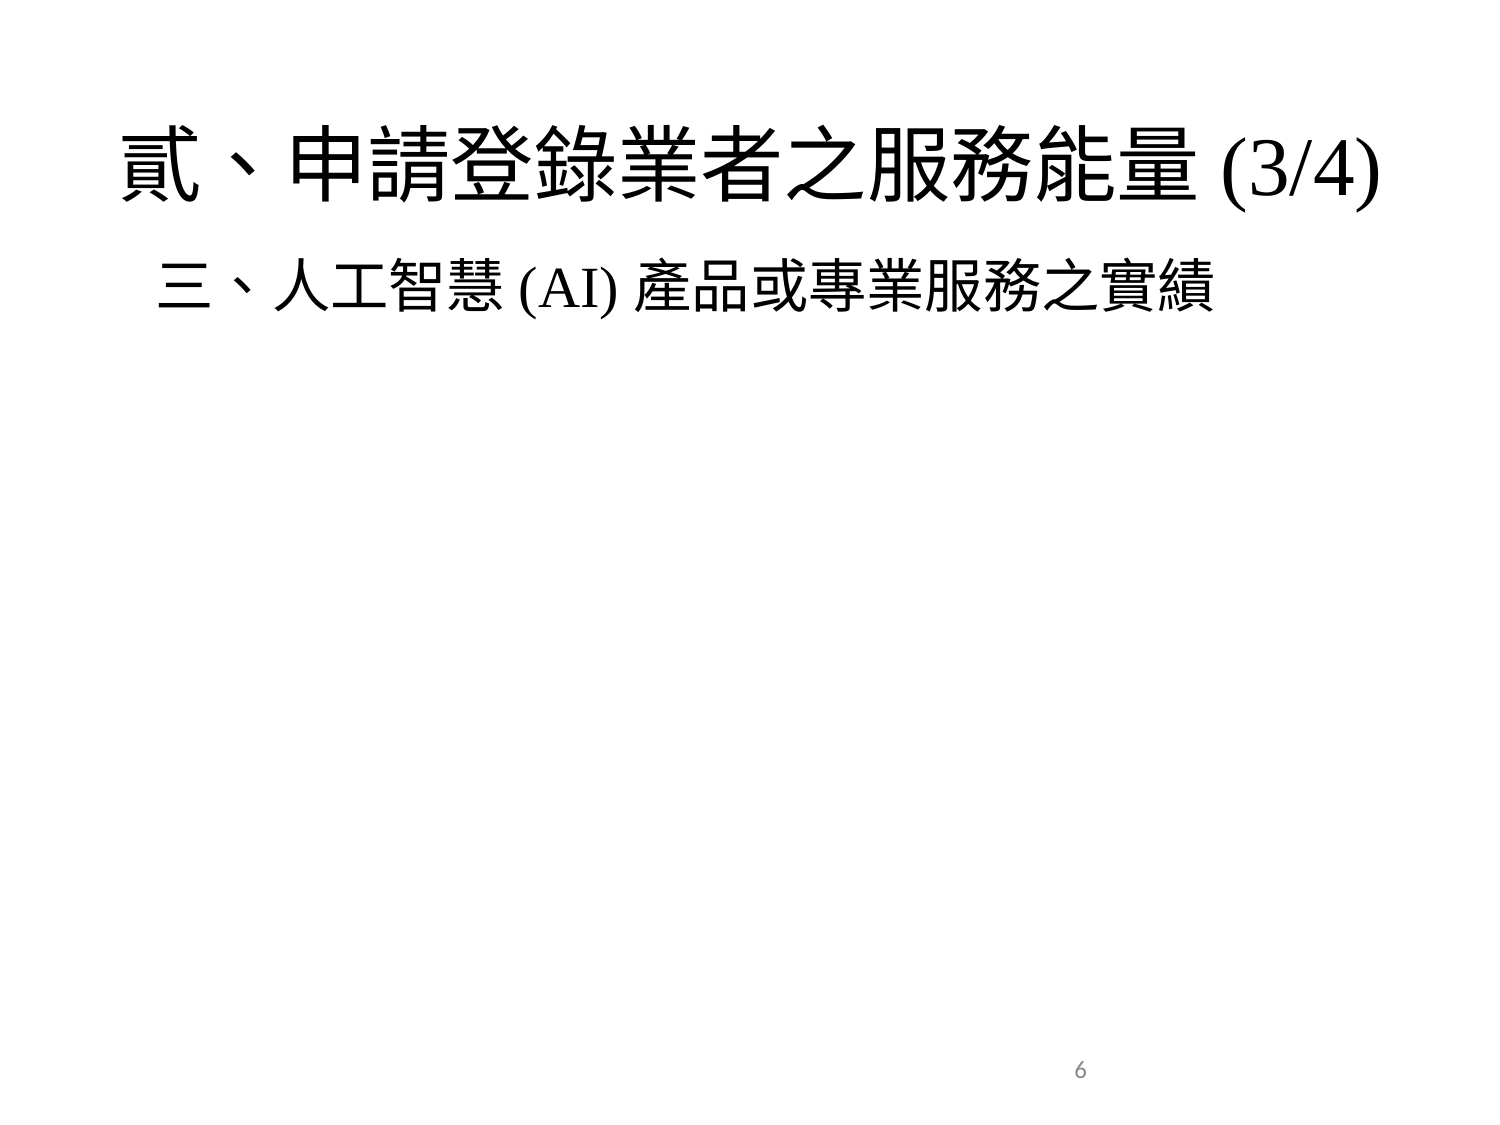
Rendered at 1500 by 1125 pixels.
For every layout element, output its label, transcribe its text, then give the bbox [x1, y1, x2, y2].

list 三、人工智慧(AI)產品或專業服務之實績 [103, 278, 1397, 964]
text_box [1059, 1042, 1397, 1103]
title 貳、申請登錄業者之服務能量(3/4) [103, 59, 1465, 278]
